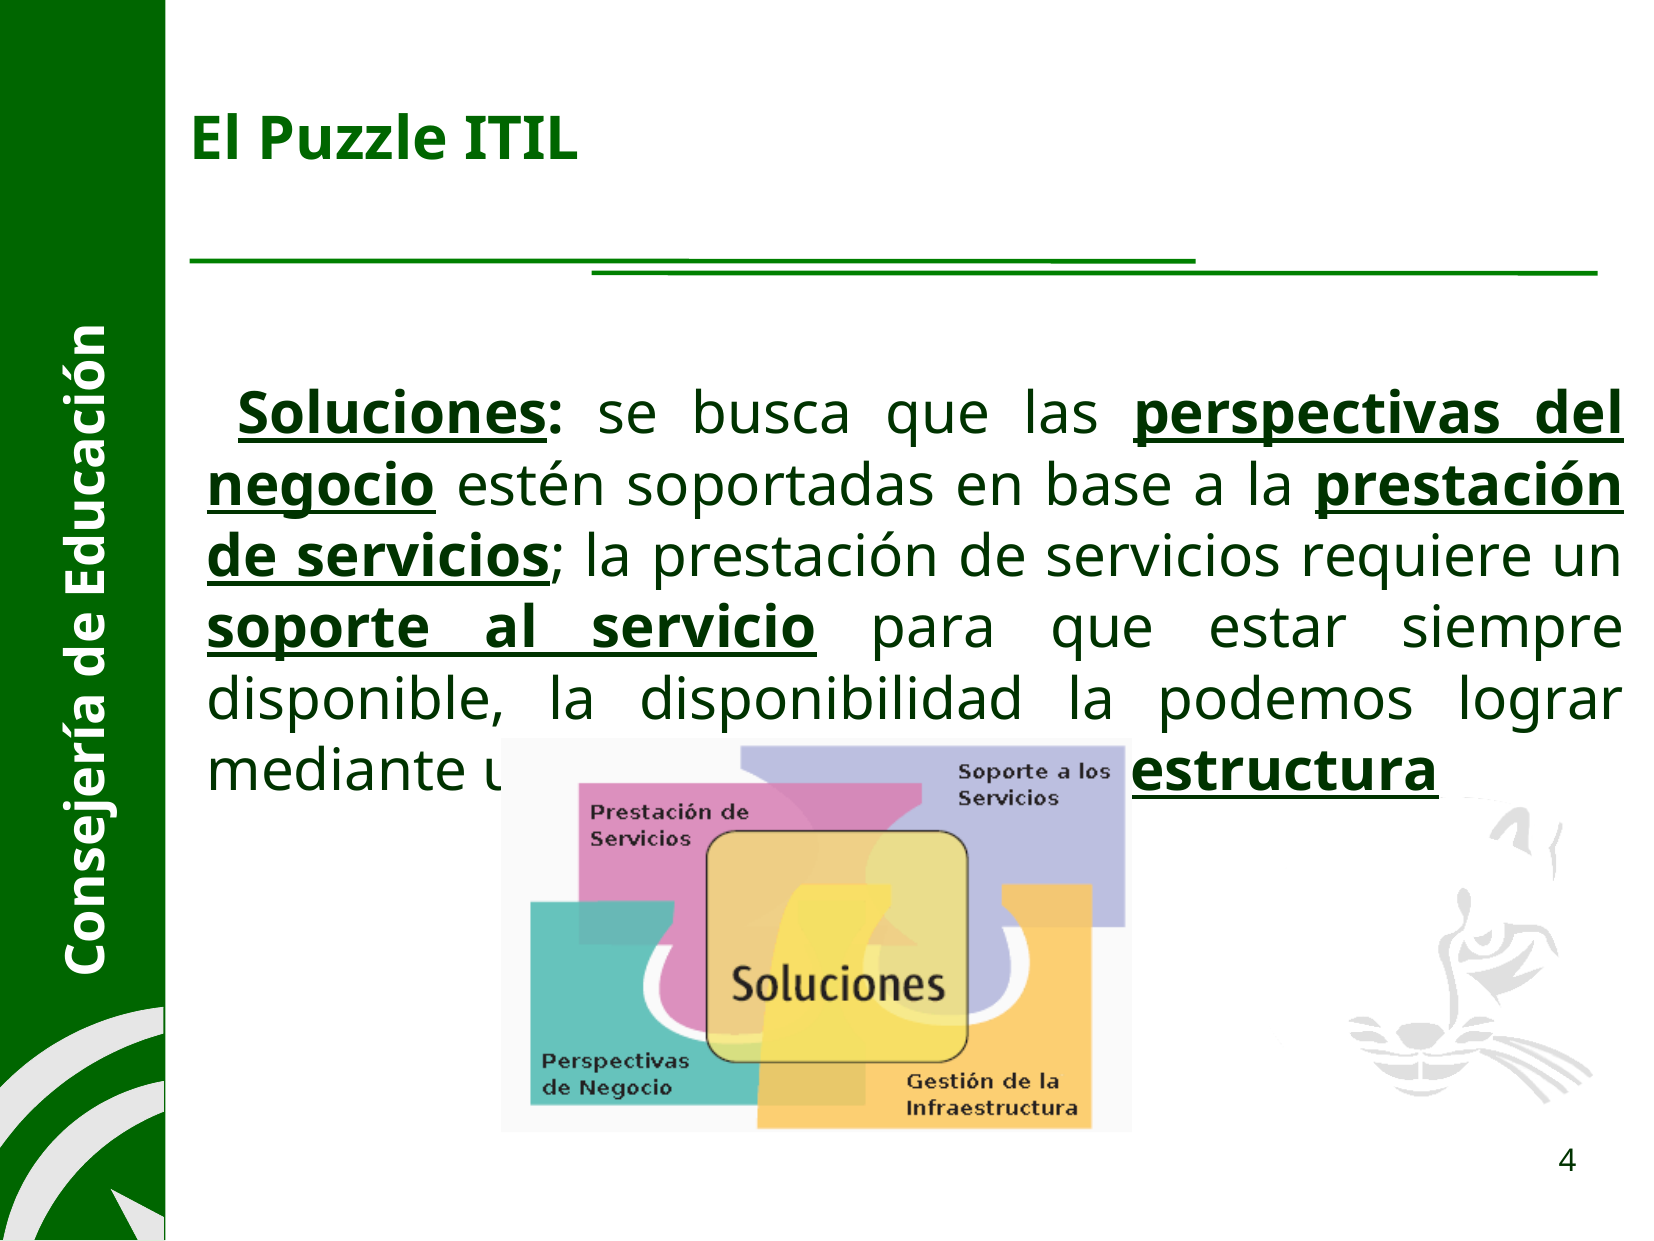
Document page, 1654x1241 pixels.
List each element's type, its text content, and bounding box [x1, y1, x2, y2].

title El Puzzle ITIL [189, 64, 1594, 219]
list Soluciones: se busca que las perspectivas del negocio estén soportadas en base a la prestación de servicios; la prestación de servicios requiere un soporte al servicio para que estar siempre disponible, la disponibilidad la podemos lograr mediante una gestión de la infraestructura [206, 295, 1625, 1042]
picture [1269, 1042, 1595, 1122]
picture [501, 738, 1132, 1134]
